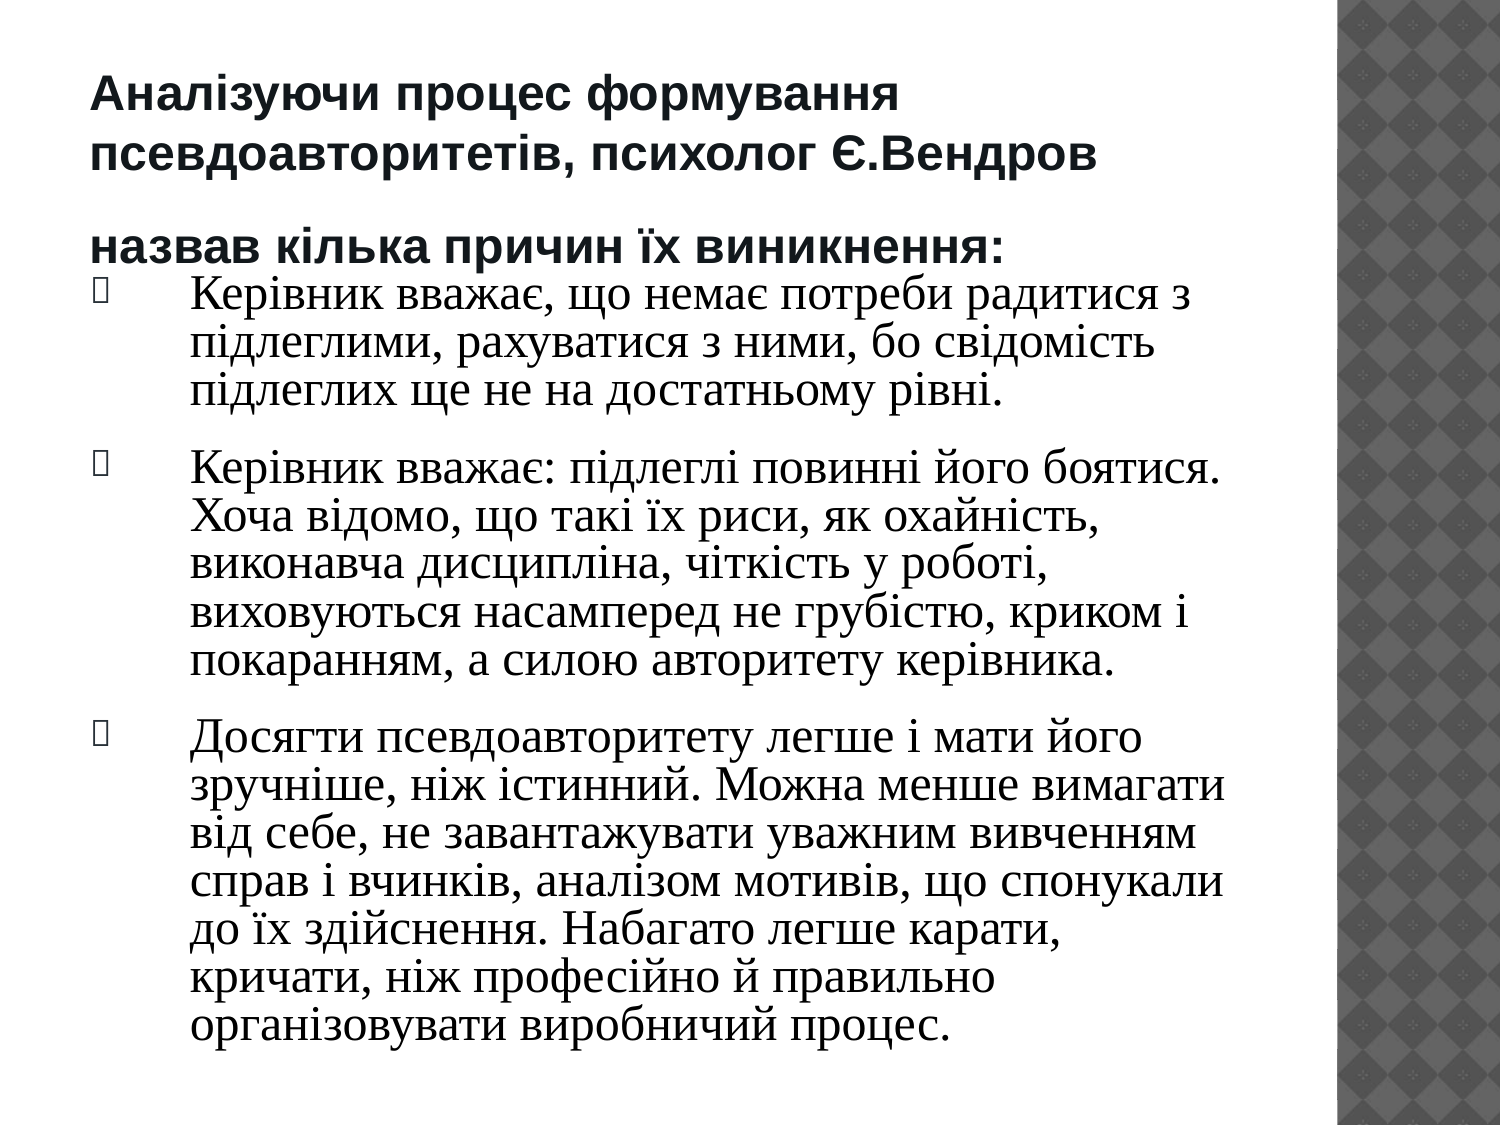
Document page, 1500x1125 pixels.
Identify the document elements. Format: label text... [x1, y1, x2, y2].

title Аналізуючи процес формування псевдоавторитетів, психолог Є.Вендров назвав кілька причин їх виникнення: [75, 52, 1263, 240]
list Керівник вважає, що немає потреби радитися з підлеглими, рахуватися з ними, бо свідомість підлеглих ще не на достатньому рівні. Керівник вважає: підлеглі повинні його боятися. Хоча відомо, що такі їх риси, як охайність, виконавча дисципліна, чіткість у роботі, виховуються насамперед не грубістю, криком і покаранням, а силою авторитету керівника. Досягти псевдоавторитету легше і мати його зручніше, ніж істинний. Можна менше вимагати від себе, не завантажувати уваж­ним вивченням справ і вчинків, аналізом мотивів, що спонукали до їх здійснення. Набагато легше карати, кричати, ніж професійно й правильно організовувати виробничий процес. [75, 264, 1263, 1059]
picture [1337, 0, 1500, 1125]
